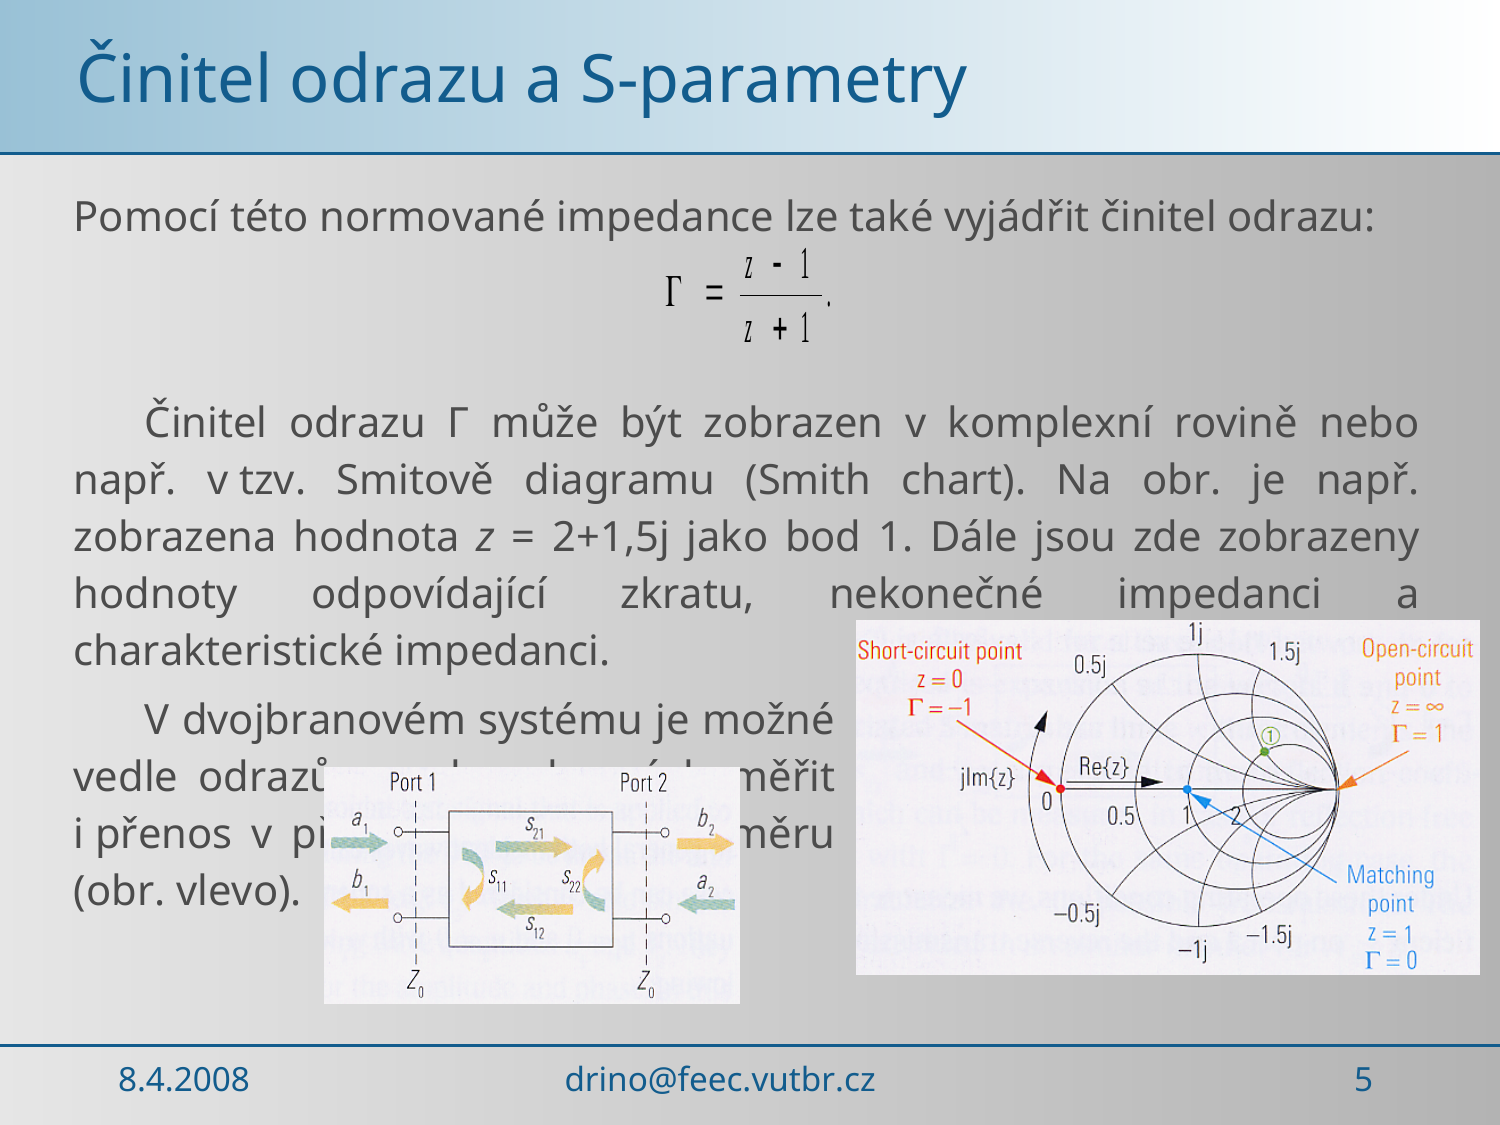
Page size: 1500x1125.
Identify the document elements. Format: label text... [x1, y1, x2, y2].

picture [856, 620, 1480, 975]
text_box <číslo> [1075, 1049, 1388, 1125]
picture [324, 767, 740, 1004]
text_box 8.4.2008 [103, 1049, 432, 1125]
title Činitel odrazu a S-parametry [0, 0, 1500, 152]
text_box Pomocí této normované impedance lze také vyjádřit činitel odrazu: Činitel odrazu Γ může být zobrazen v komplexní rovině nebo např. v tzv. Smitově diagramu (Smith chart). Na obr. je např. zobrazena hodnota z = 2+1,5j jako bod 1. Dále jsou zde zobrazeny hodnoty odpovídající zkratu, nekonečné impedanci a charakteristické impedanci. V dvojbranovém systému je možné vedle odrazů na obou branách měřit i přenos v přímém a opačném směru (obr. vlevo). [59, 178, 1442, 926]
picture [658, 234, 842, 353]
text_box drino@feec.vutbr.cz [454, 1049, 987, 1125]
